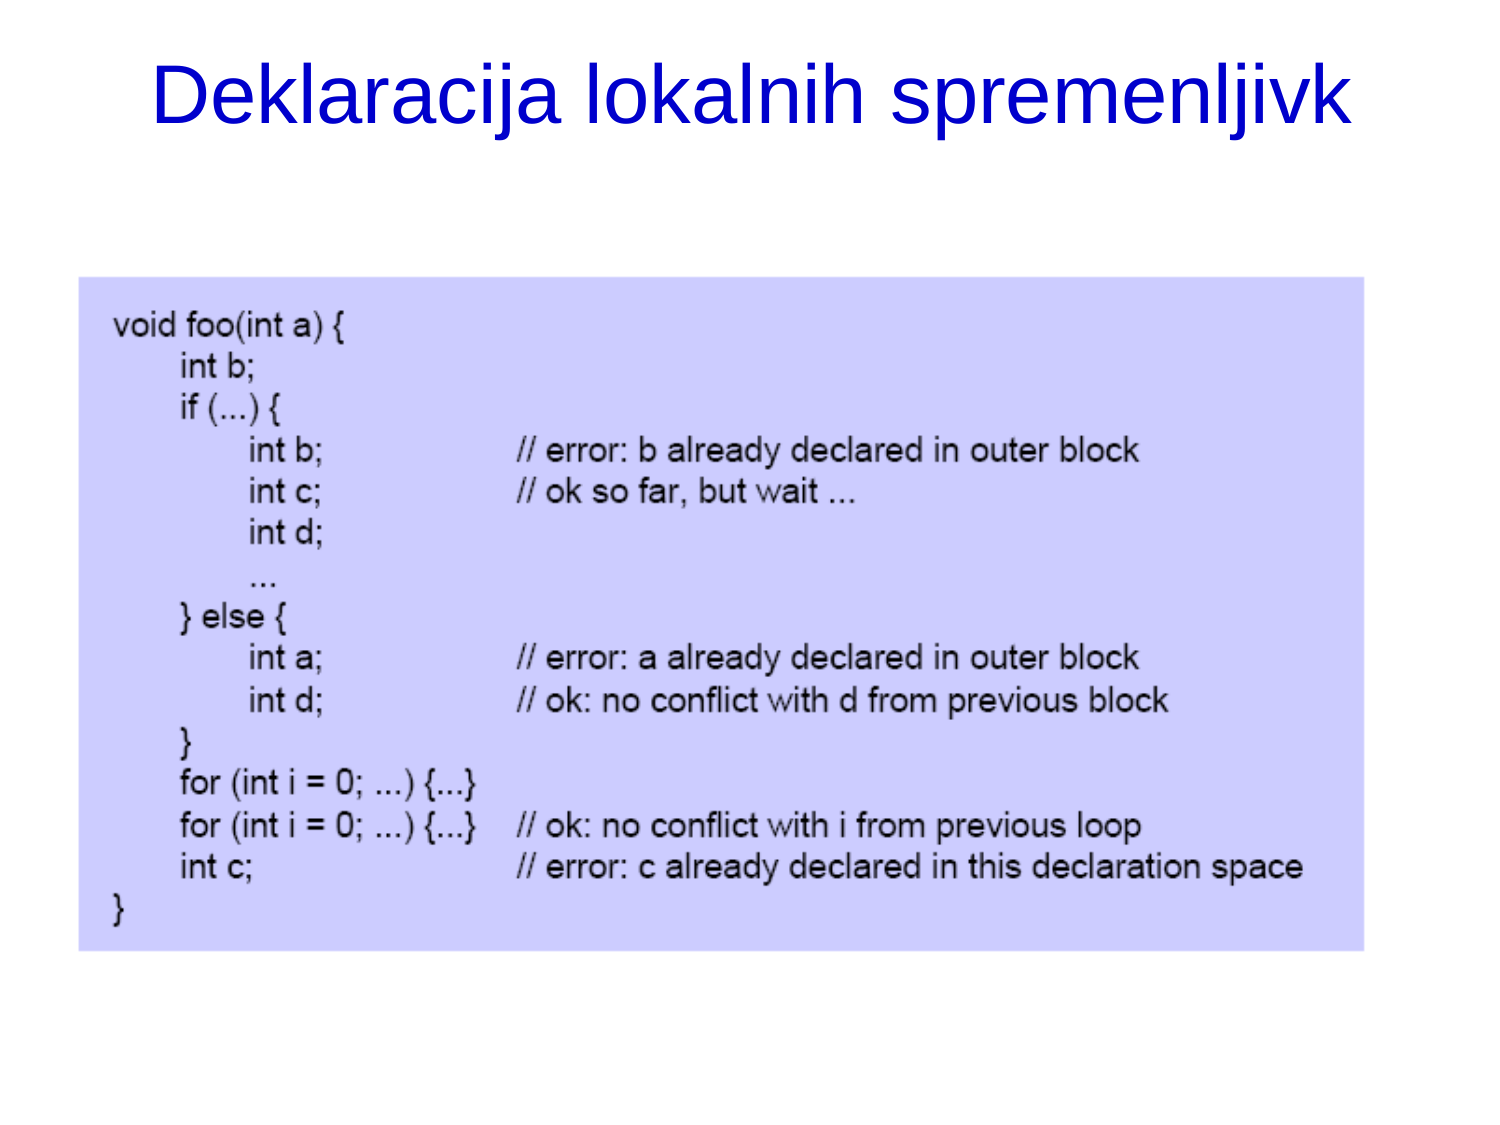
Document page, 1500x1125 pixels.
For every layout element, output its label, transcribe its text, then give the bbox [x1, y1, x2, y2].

title Deklaracija lokalnih spremenljivk [76, 30, 1427, 149]
text_box [53, 255, 1400, 987]
